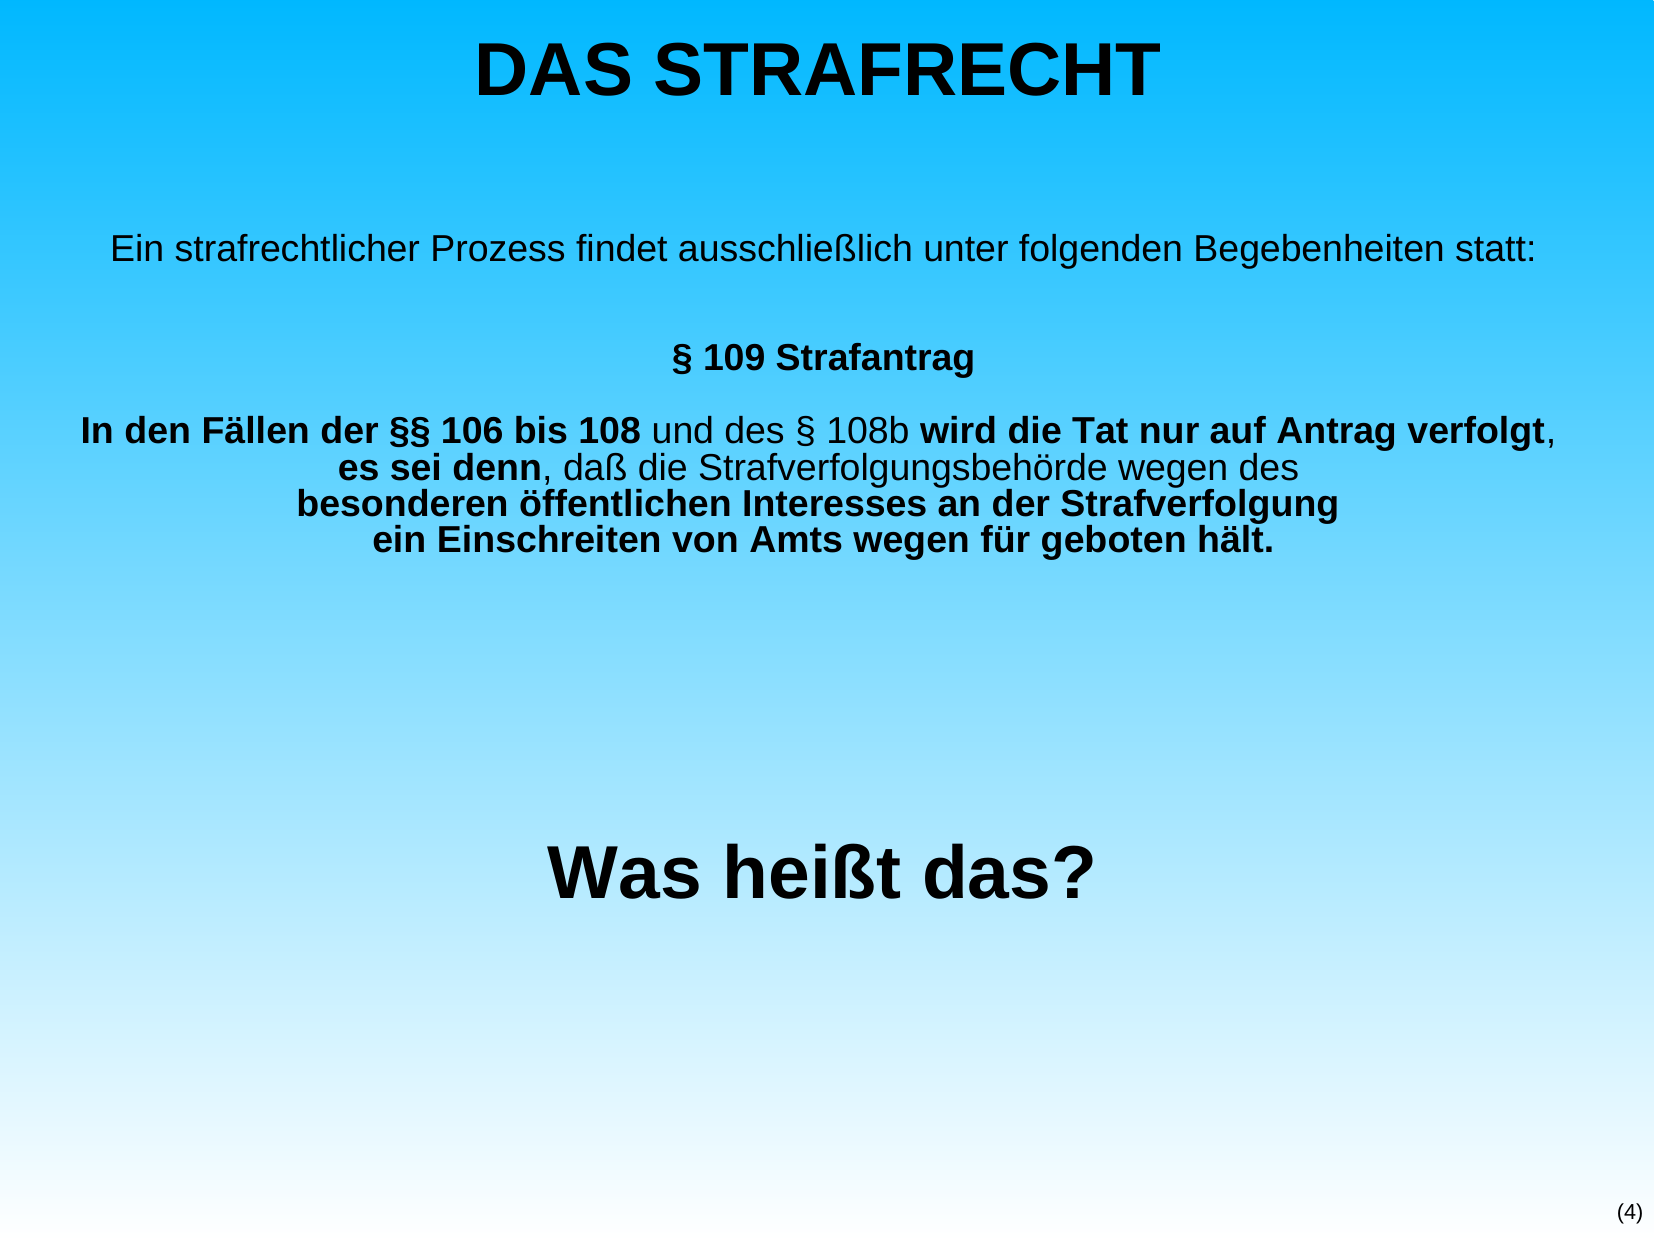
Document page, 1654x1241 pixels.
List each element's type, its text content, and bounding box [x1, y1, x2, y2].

text_box DAS STRAFRECHT [459, 29, 1183, 129]
text_box Was heißt das? [533, 832, 1110, 932]
text_box (4)‏ [1602, 1189, 1654, 1241]
text_box Ein strafrechtlicher Prozess findet ausschließlich unter folgenden Begebenheiten statt: § 109 Strafantrag In den Fällen der §§ 106 bis 108 und des § 108b wird die Tat nur auf Antrag verfolgt, es sei denn, daß die Strafverfolgungsbehörde wegen des besonderen öffentlichen Interesses an der Strafverfolgung ein Einschreiten von Amts wegen für geboten hält. [65, 224, 1577, 624]
